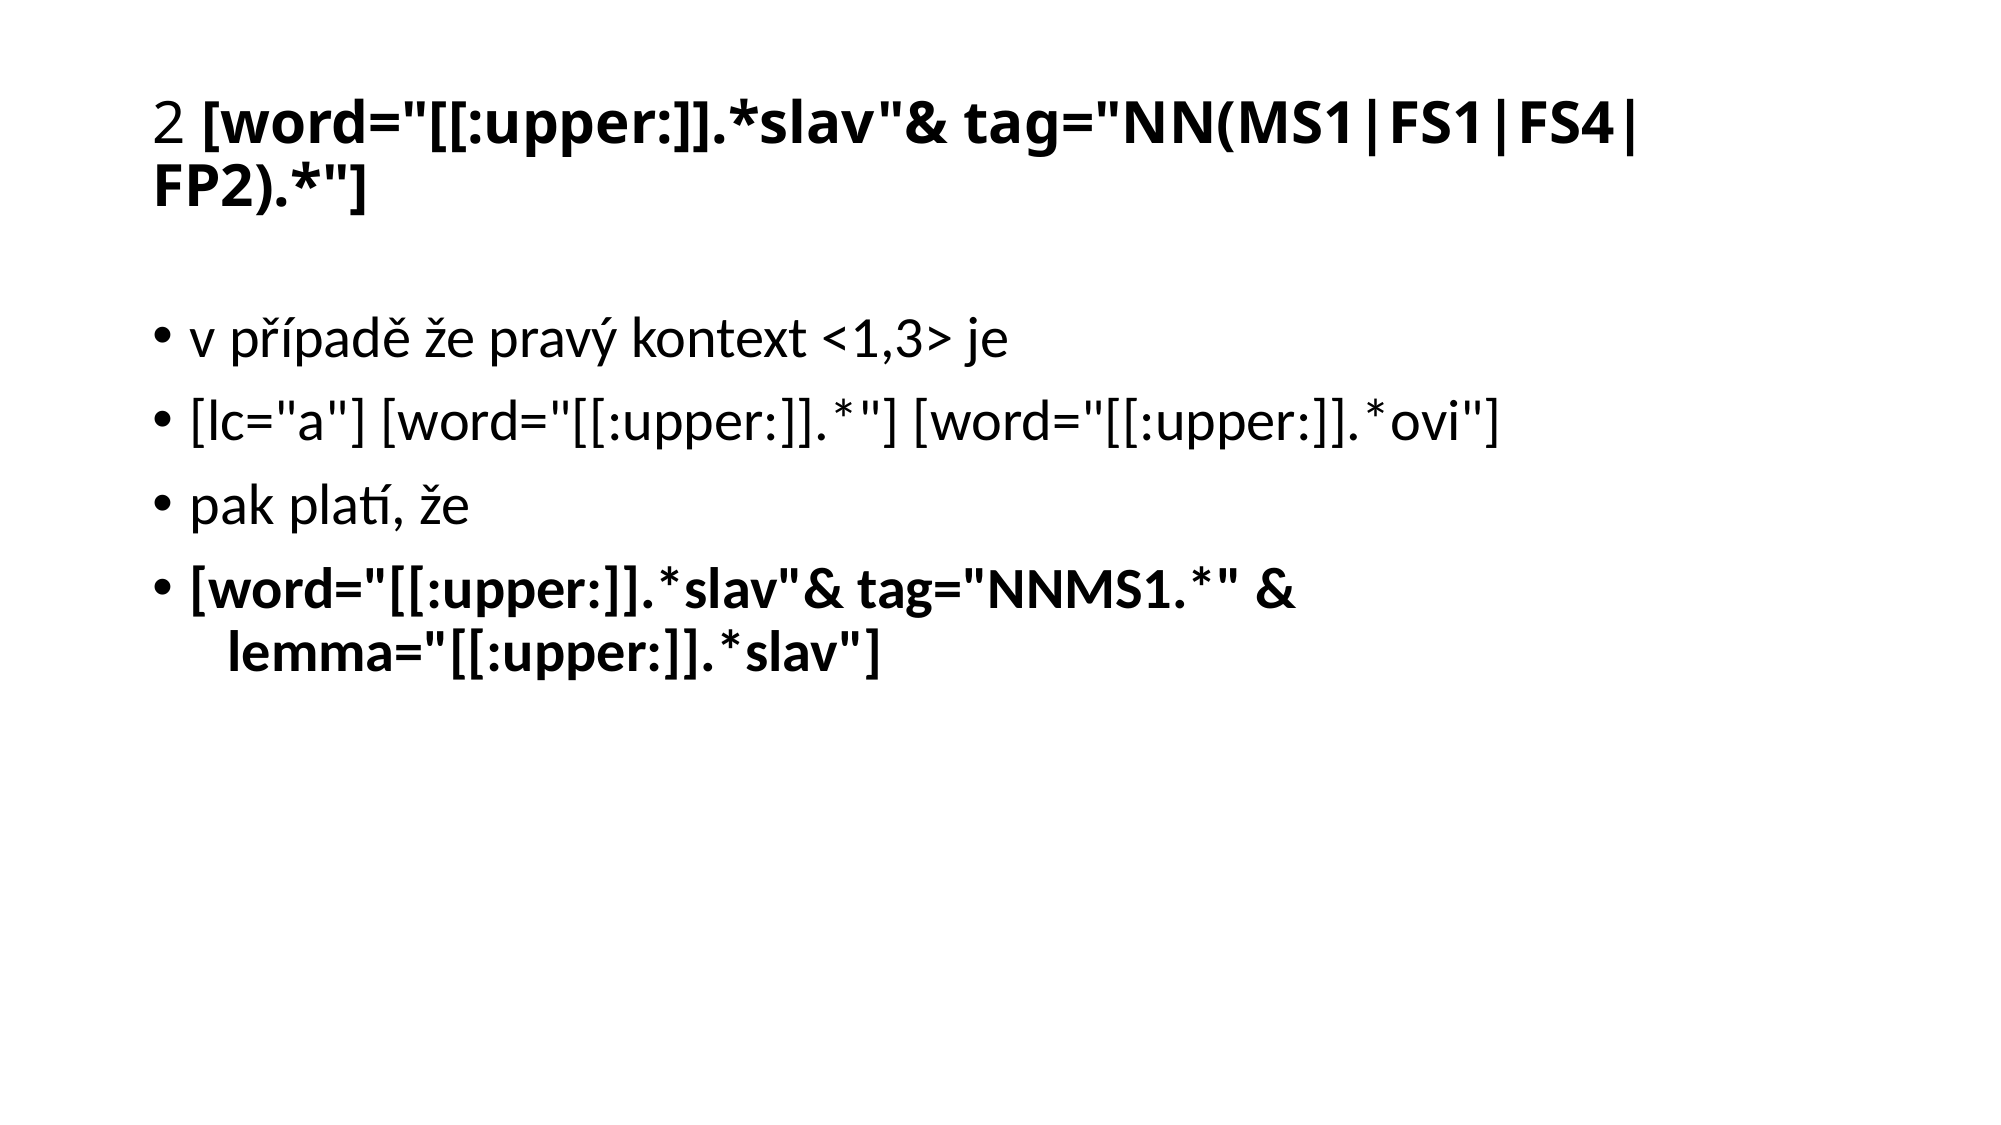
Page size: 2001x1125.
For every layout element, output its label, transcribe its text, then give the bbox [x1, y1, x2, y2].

list v případě že pravý kontext <1,3> je [lc="a"] [word="[[:upper:]].*"] [word="[[:upper:]].*ovi"] pak platí, že [word="[[:upper:]].*slav"& tag="NNMS1.*" & lemma="[[:upper:]].*slav"] [137, 299, 1863, 1014]
title 2 [word="[[:upper:]].*slav"& tag="NN(MS1|FS1|FS4|FP2).*"] [137, 47, 1863, 266]
